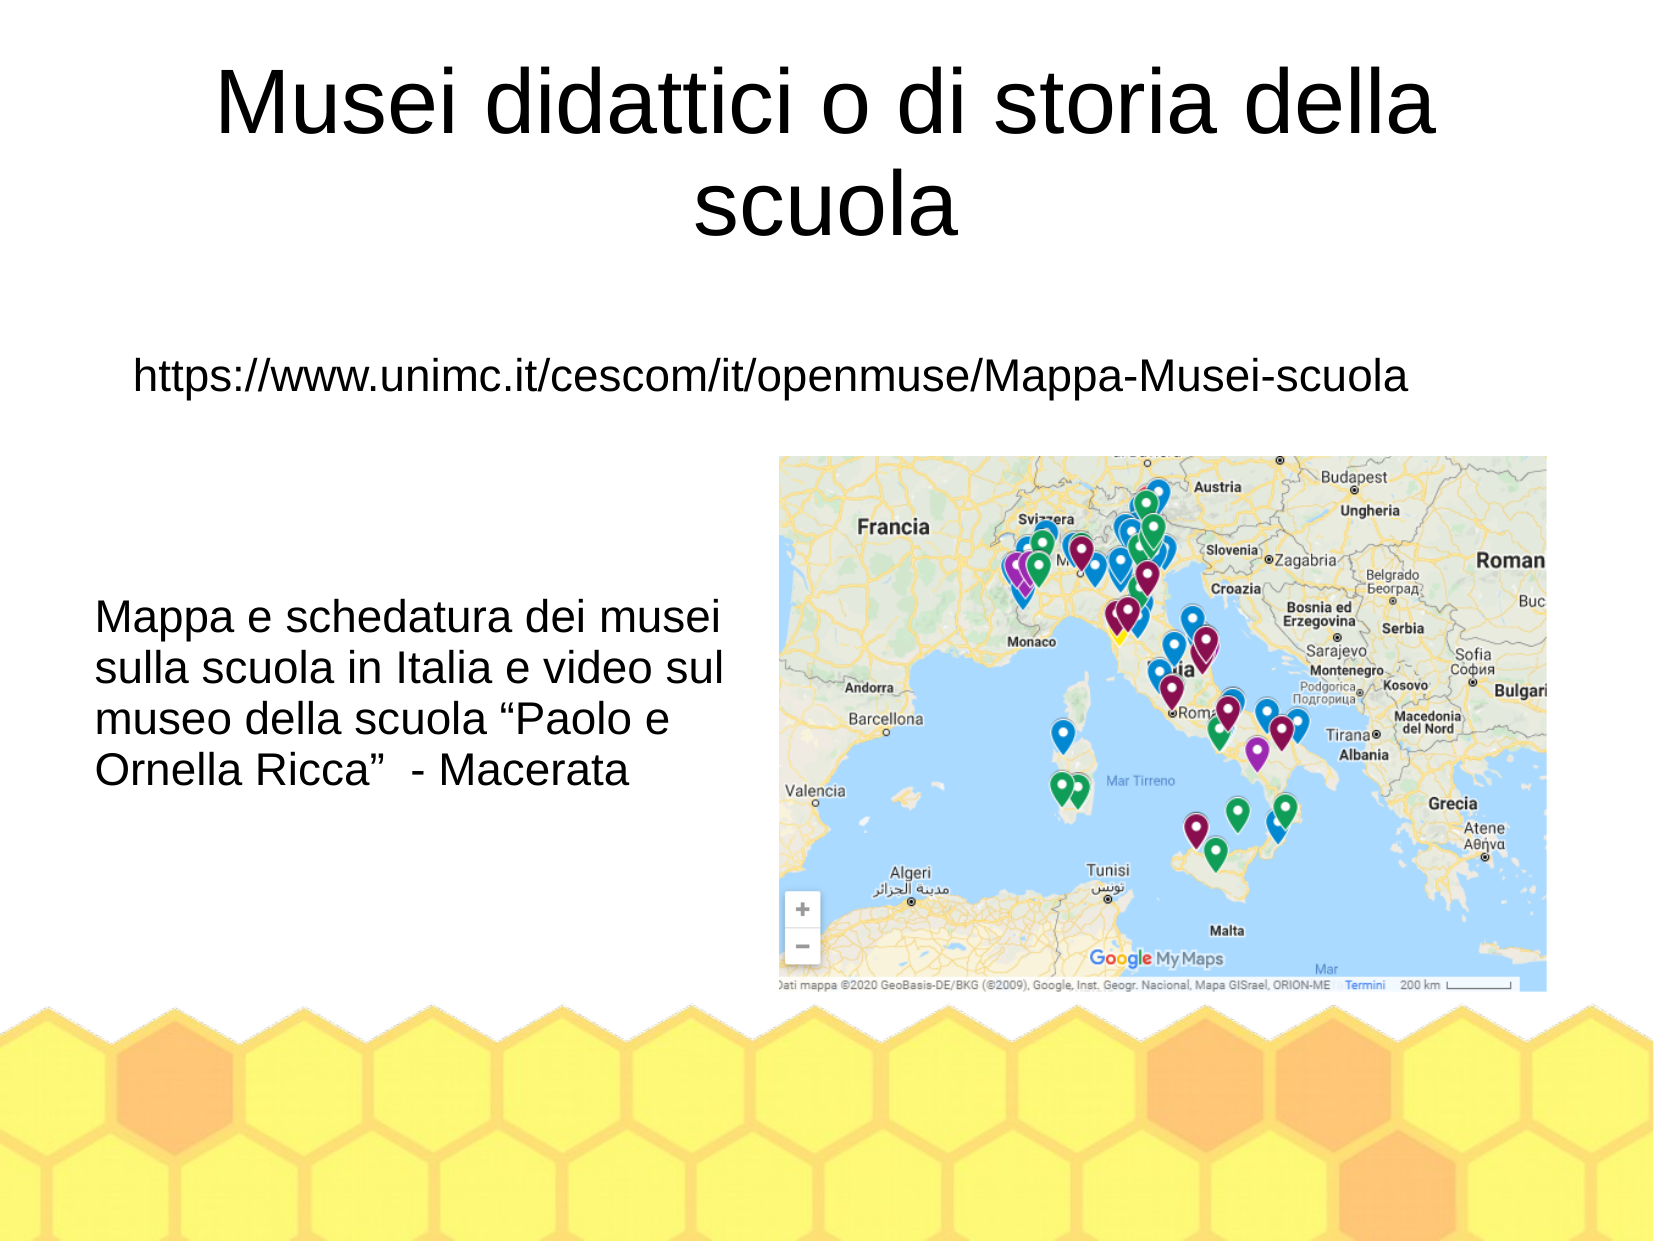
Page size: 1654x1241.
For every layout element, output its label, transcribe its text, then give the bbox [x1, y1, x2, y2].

title Musei didattici o di storia della scuola [82, 49, 1571, 257]
picture [0, 1001, 1654, 1241]
list Mappa e schedatura dei musei sulla scuola in Italia e video sul museo della scuola “Paolo e Ornella Ricca” - Macerata [94, 590, 756, 910]
text_box https://www.unimc.it/cescom/it/openmuse/Mappa-Musei-scuola [118, 342, 1425, 409]
picture [779, 456, 1548, 993]
